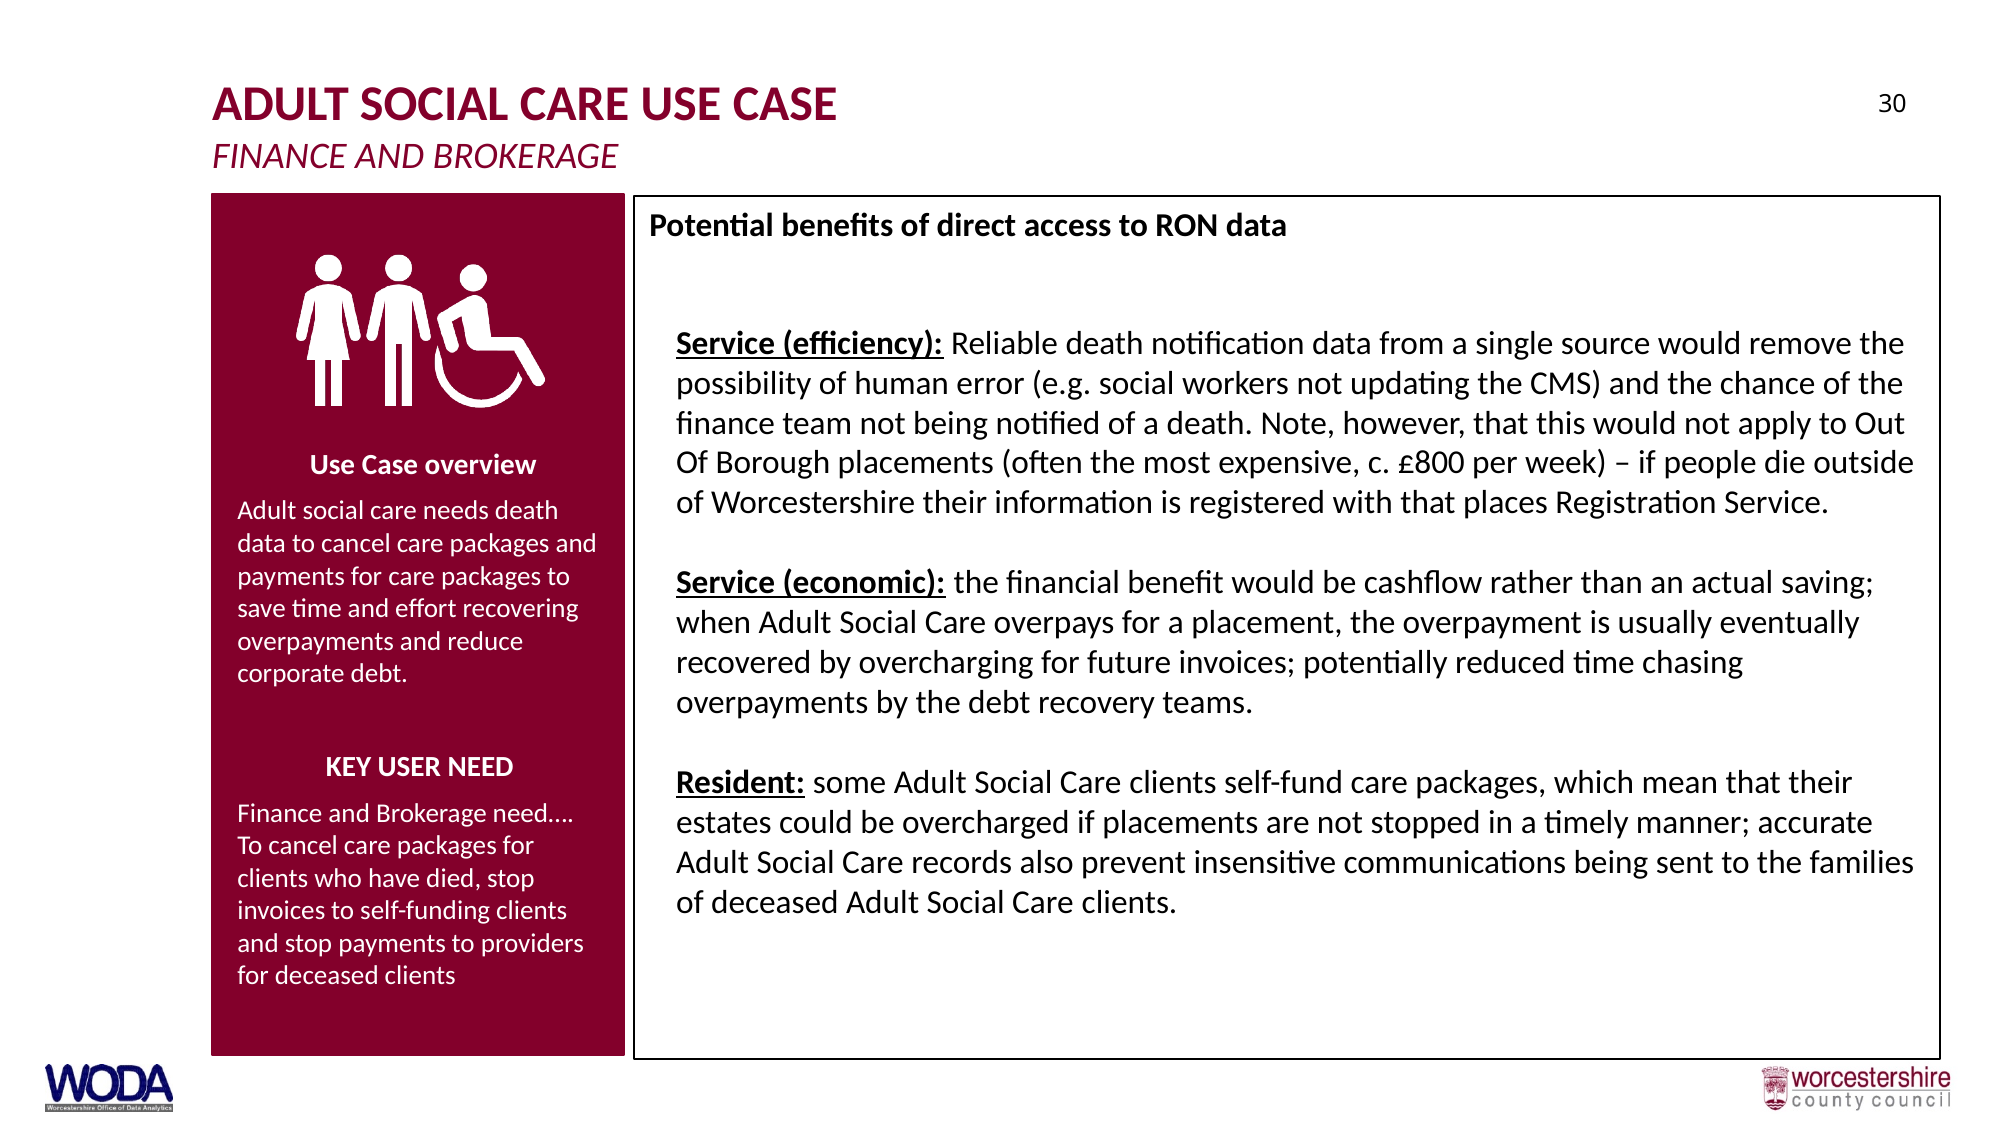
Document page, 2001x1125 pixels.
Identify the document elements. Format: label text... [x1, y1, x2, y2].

picture [1749, 1055, 1971, 1121]
slide_number <number> [1850, 87, 1907, 148]
title ADULT SOCIAL CARE USE CASE FINANCE AND BROKERAGE [212, 70, 1809, 183]
picture [45, 1064, 173, 1112]
text_box [212, 194, 625, 1055]
text_box Potential benefits of direct access to RON data Service (efficiency): Reliable death notification data from a single source would remove the possibility of human error (e.g. social workers not updating the CMS) and the chance of the finance team not being notified of a death. Note, however, that this would not apply to Out Of Borough placements (often the most expensive, c. £800 per week) – if people die outside of Worcestershire their information is registered with that places Registration Service. Service (economic): the financial benefit would be cashflow rather than an actual saving; when Adult Social Care overpays for a placement, the overpayment is usually eventually recovered by overcharging for future invoices; potentially reduced time chasing overpayments by the debt recovery teams. Resident: some Adult Social Care clients self-fund care packages, which mean that their estates could be overcharged if placements are not stopped in a timely manner; accurate Adult Social Care records also prevent insensitive communications being sent to the families of deceased Adult Social Care clients. [634, 196, 1940, 1059]
text_box Use Case overview Adult social care needs death data to cancel care packages and payments for care packages to save time and effort recovering overpayments and reduce corporate debt. KEY USER NEED Finance and Brokerage need…. To cancel care packages for clients who have died, stop invoices to self-funding clients and stop payments to providers for deceased clients [222, 390, 625, 1004]
picture [290, 200, 550, 460]
